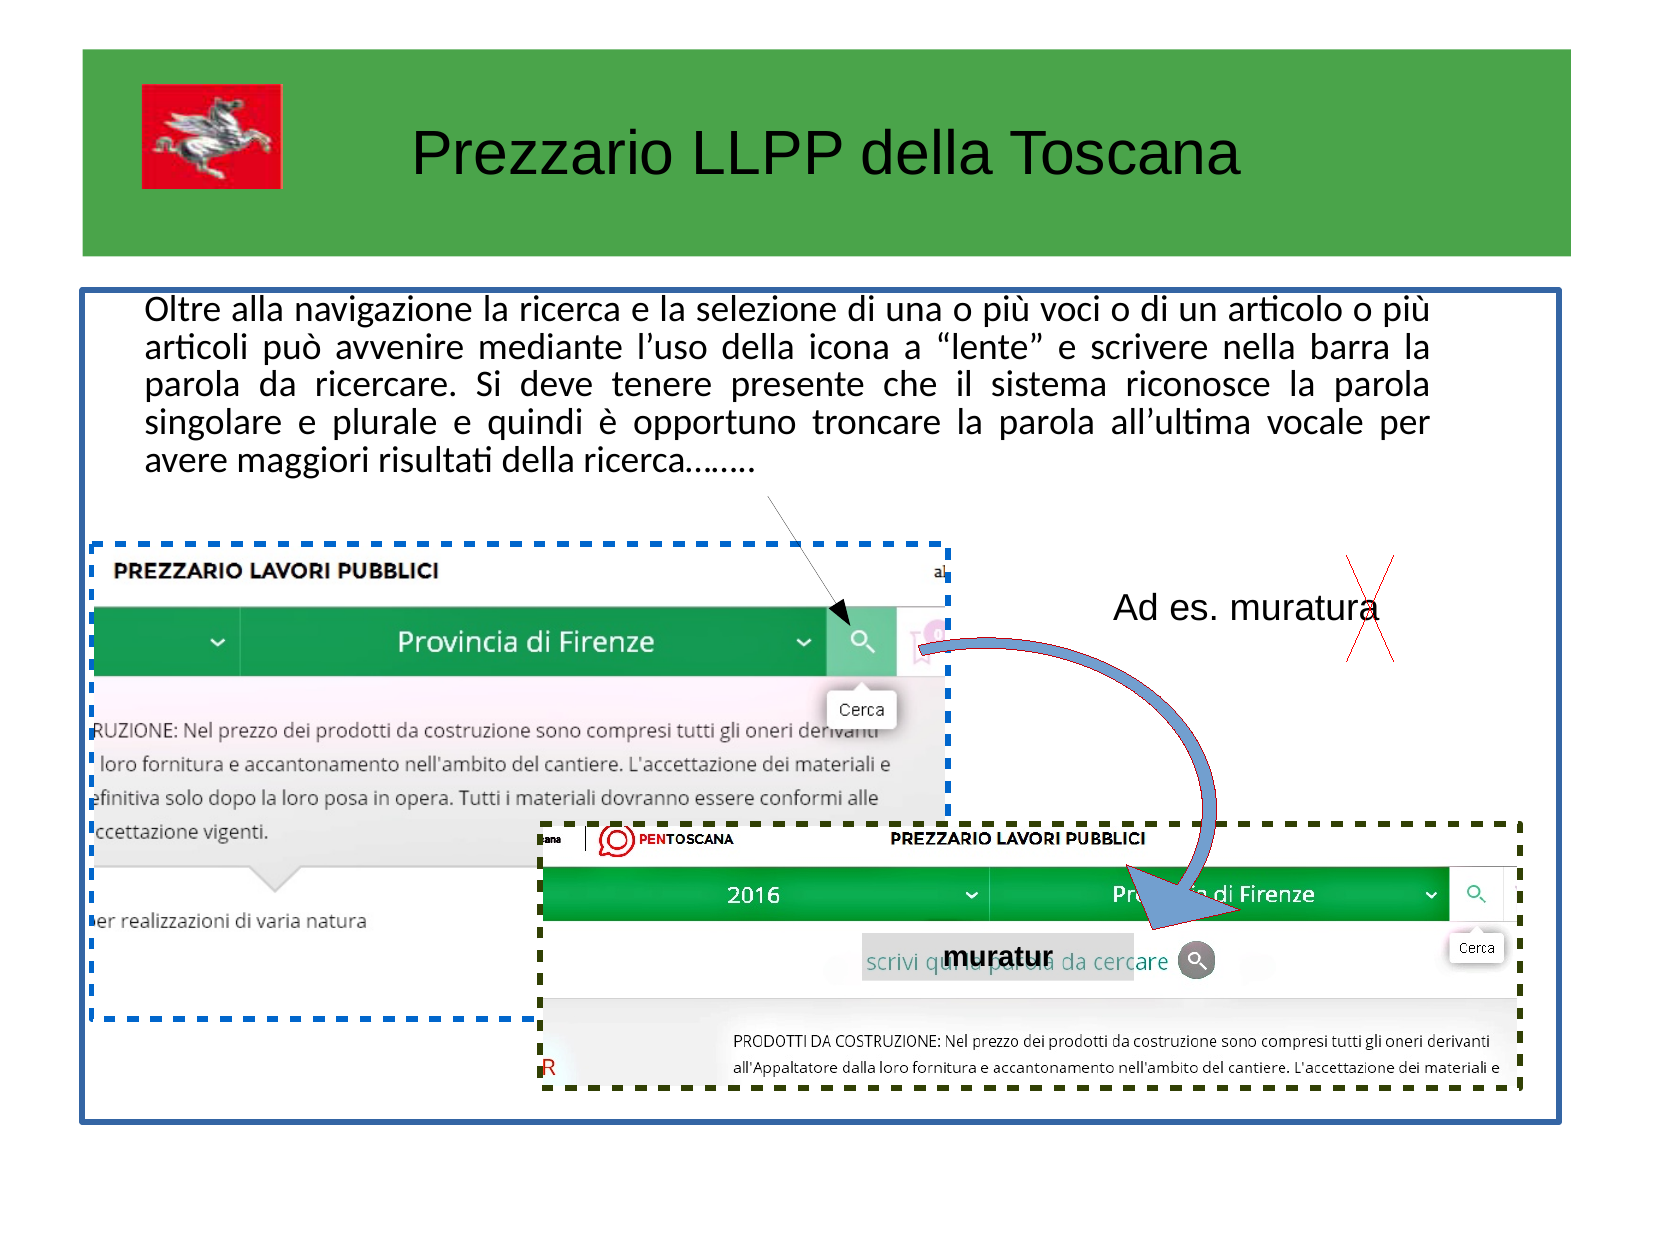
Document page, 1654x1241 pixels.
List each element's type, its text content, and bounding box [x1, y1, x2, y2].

text_box muratur [862, 933, 1134, 981]
picture [141, 84, 283, 189]
text_box Ad es. muratura [1098, 578, 1489, 636]
text_box [918, 637, 1241, 930]
picture [94, 546, 1517, 1086]
title Prezzario LLPP della Toscana [82, 49, 1571, 257]
subtitle Oltre alla navigazione la ricerca e la selezione di una o più voci o di un articolo o più articoli può avvenire mediante l’uso della icona a “lente” e scrivere nella barra la parola da ricercare. Si deve tenere presente che il sistema riconosce la parola singolare e plurale e quindi è opportuno troncare la parola all’ultima vocale per avere maggiori risultati della ricerca…….. [82, 290, 1560, 1123]
